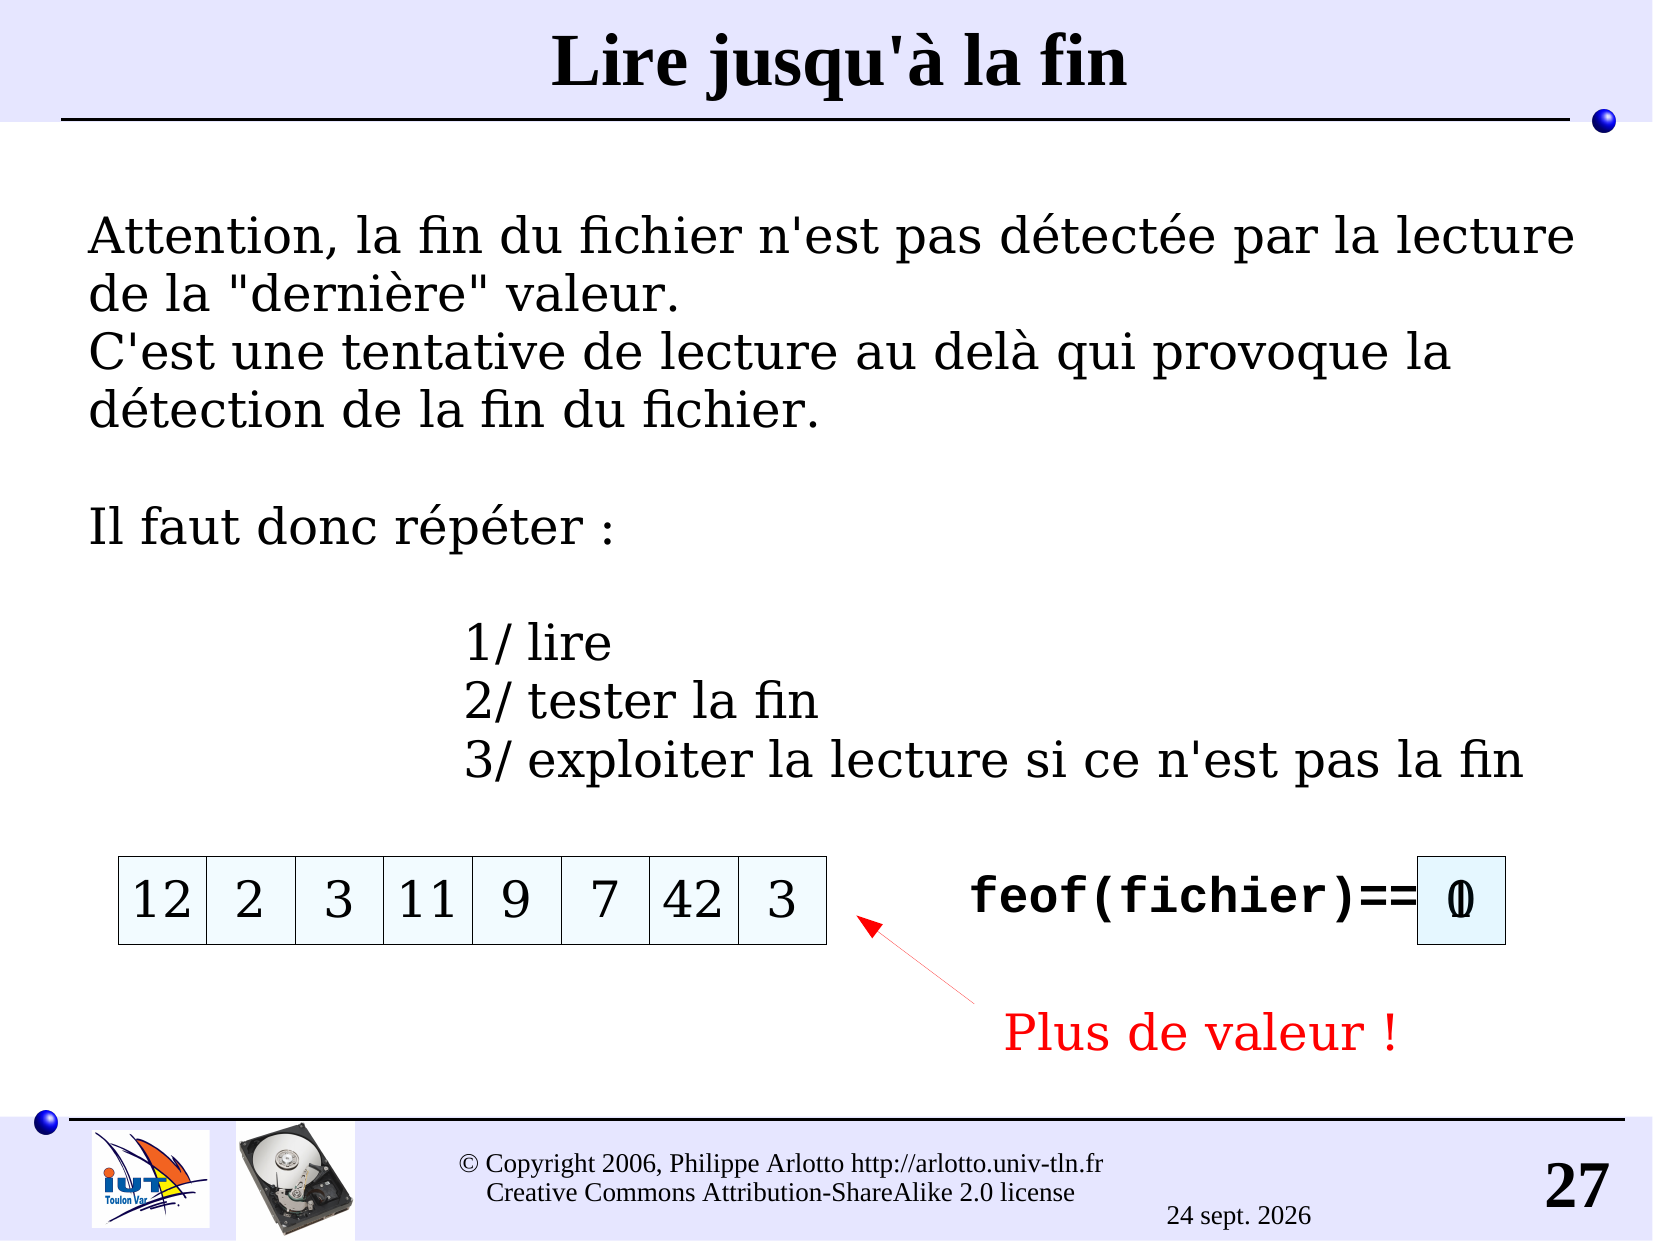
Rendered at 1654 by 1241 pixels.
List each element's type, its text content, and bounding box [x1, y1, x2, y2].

text_box 12 [118, 856, 206, 945]
text_box 7 [561, 856, 649, 945]
text_box 11 [383, 856, 472, 945]
text_box 1 [1417, 856, 1506, 945]
title Lire jusqu'à la fin [95, 14, 1585, 107]
picture [236, 1121, 355, 1241]
text_box 2 [206, 856, 295, 945]
text_box 42 [649, 856, 738, 945]
text_box 3 [295, 856, 383, 945]
text_box Plus de valeur ! [1003, 1003, 1447, 1063]
text_box 9 [472, 856, 561, 945]
text_box 3 [738, 856, 827, 945]
text_box Attention, la fin du fichier n'est pas détectée par la lecture de la "dernière" valeur. C'est une tentative de lecture au delà qui provoque la détection de la fin du fichier. Il faut donc répéter : 1/ lire 2/ tester la fin 3/ exploiter la lecture si ce n'est pas la fin [88, 206, 1580, 848]
text_box feof(fichier)== [968, 870, 1417, 928]
